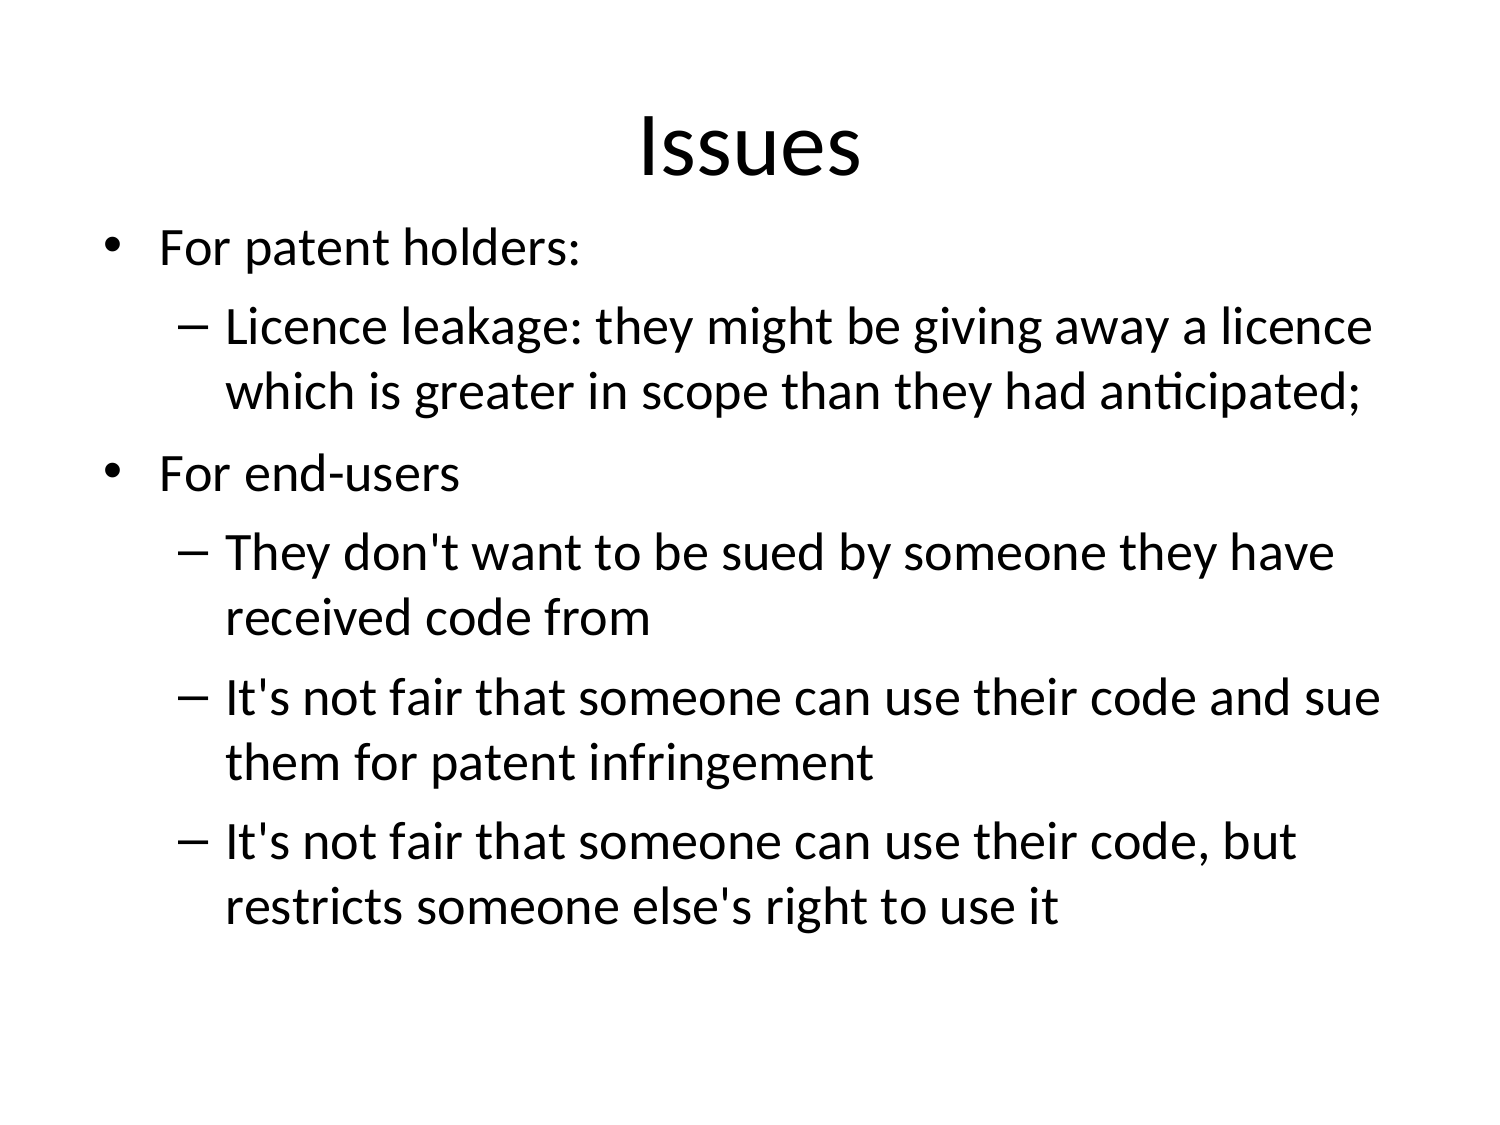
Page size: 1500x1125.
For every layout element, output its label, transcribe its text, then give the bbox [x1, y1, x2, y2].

list For patent holders: Licence leakage: they might be giving away a licence which is greater in scope than they had anticipated; For end-users They don't want to be sued by someone they have received code from It's not fair that someone can use their code and sue them for patent infringement It's not fair that someone can use their code, but restricts someone else's right to use it [88, 203, 1439, 1023]
title Issues [75, 37, 1426, 241]
